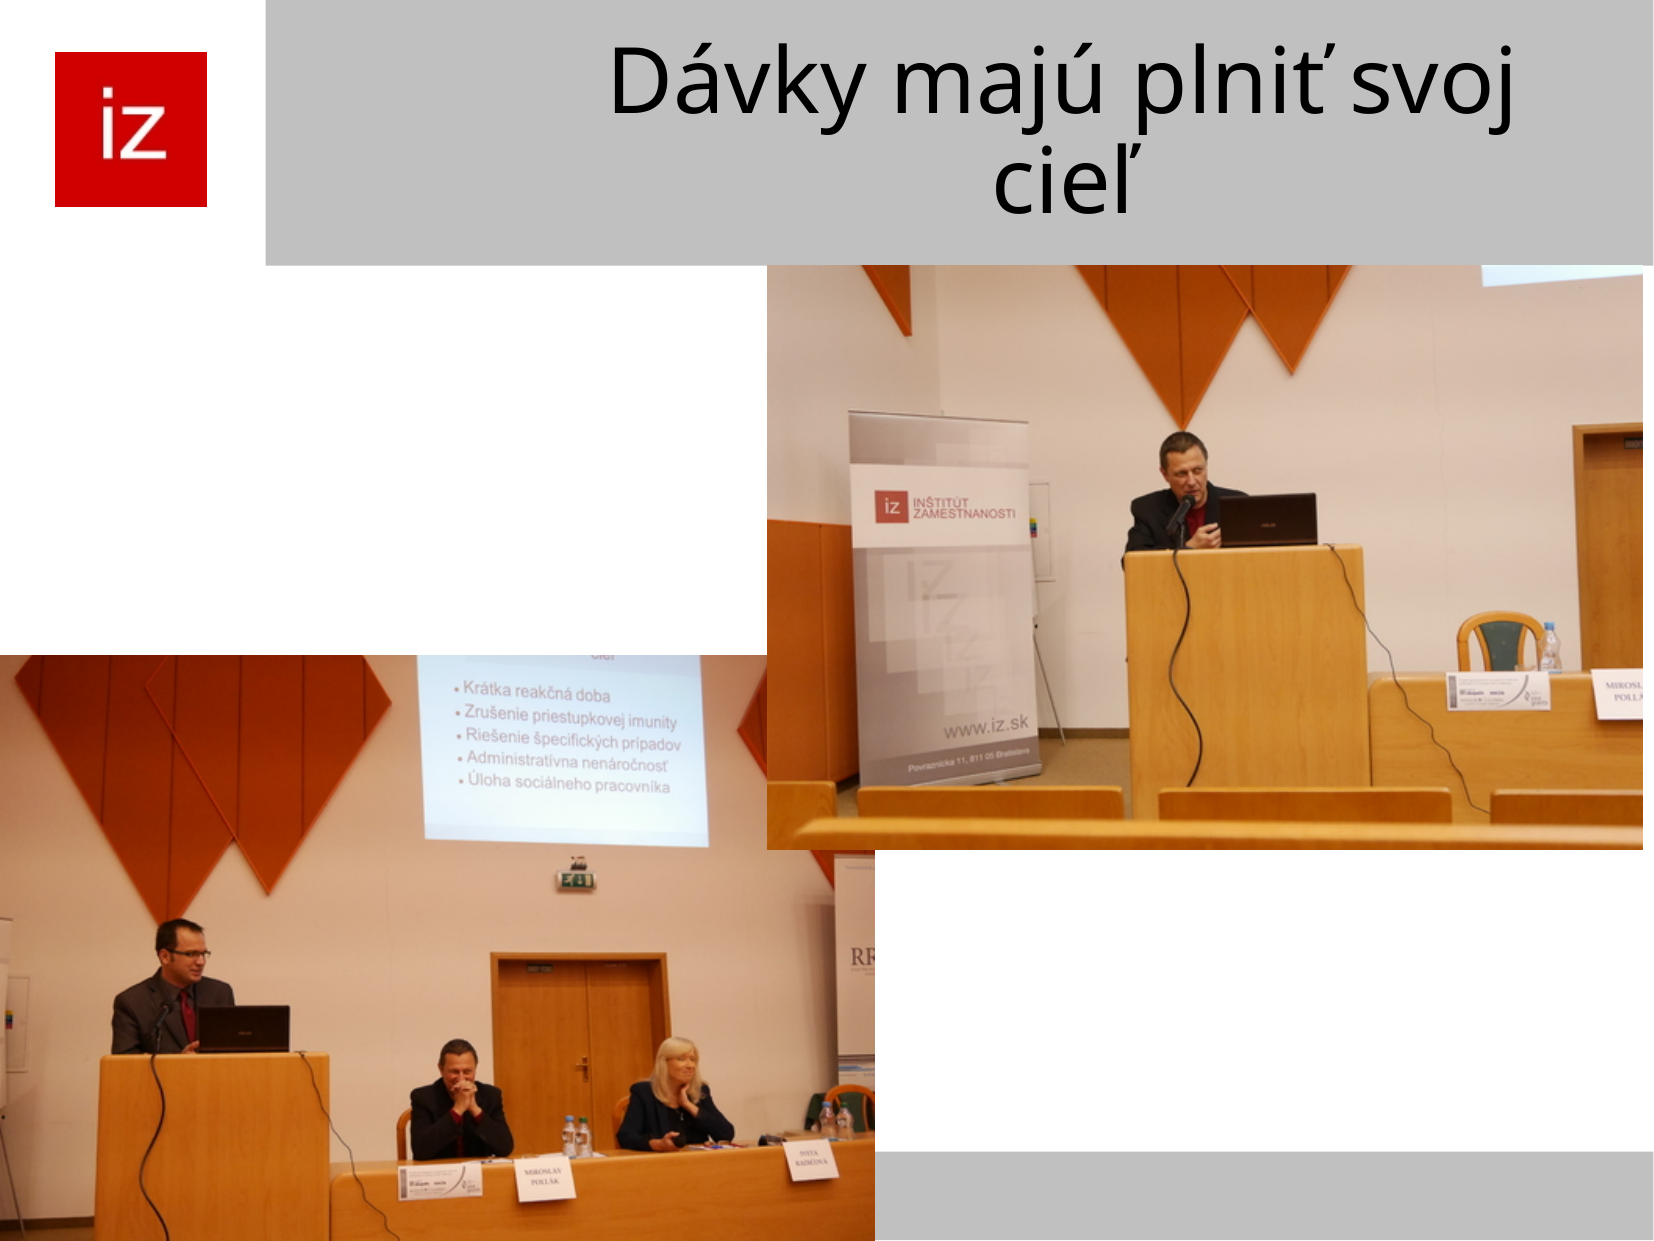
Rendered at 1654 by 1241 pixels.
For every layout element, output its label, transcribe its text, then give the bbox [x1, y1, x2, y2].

picture [0, 265, 1643, 1241]
title Dávky majú plniť svoj cieľ [561, 29, 1565, 237]
picture [55, 52, 207, 207]
